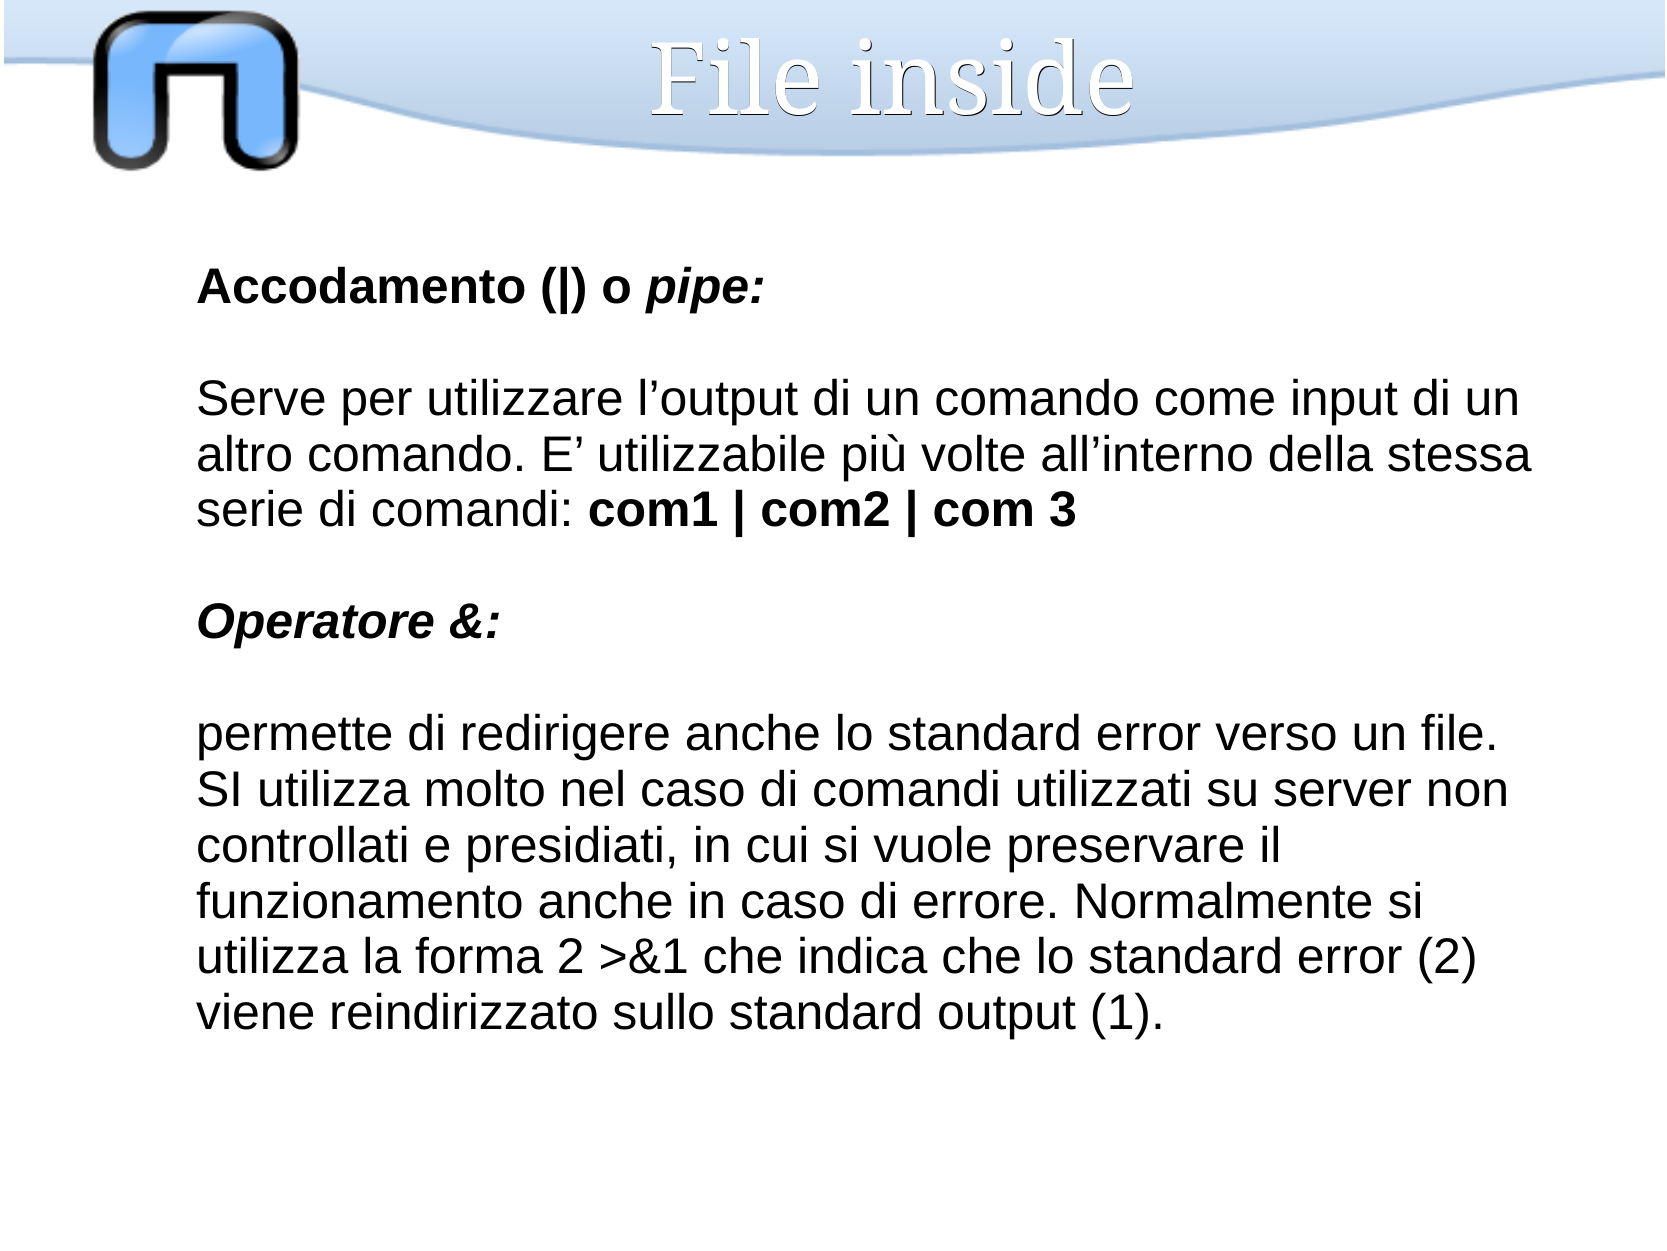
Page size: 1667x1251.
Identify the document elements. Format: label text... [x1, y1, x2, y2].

text_box File inside [373, 0, 1497, 159]
picture [0, 0, 1667, 1251]
list Accodamento (|) o pipe: Serve per utilizzare l’output di un comando come input di un altro comando. E’ utilizzabile più volte all’interno della stessa serie di comandi: com1 | com2 | com 3 Operatore &: permette di redirigere anche lo standard error verso un file. SI utilizza molto nel caso di comandi utilizzati su server non controllati e presidiati, in cui si vuole preservare il funzionamento anche in caso di errore. Normalmente si utilizza la forma 2 >&1 che indica che lo standard error (2) viene reindirizzato sullo standard output (1). [196, 258, 1538, 1118]
